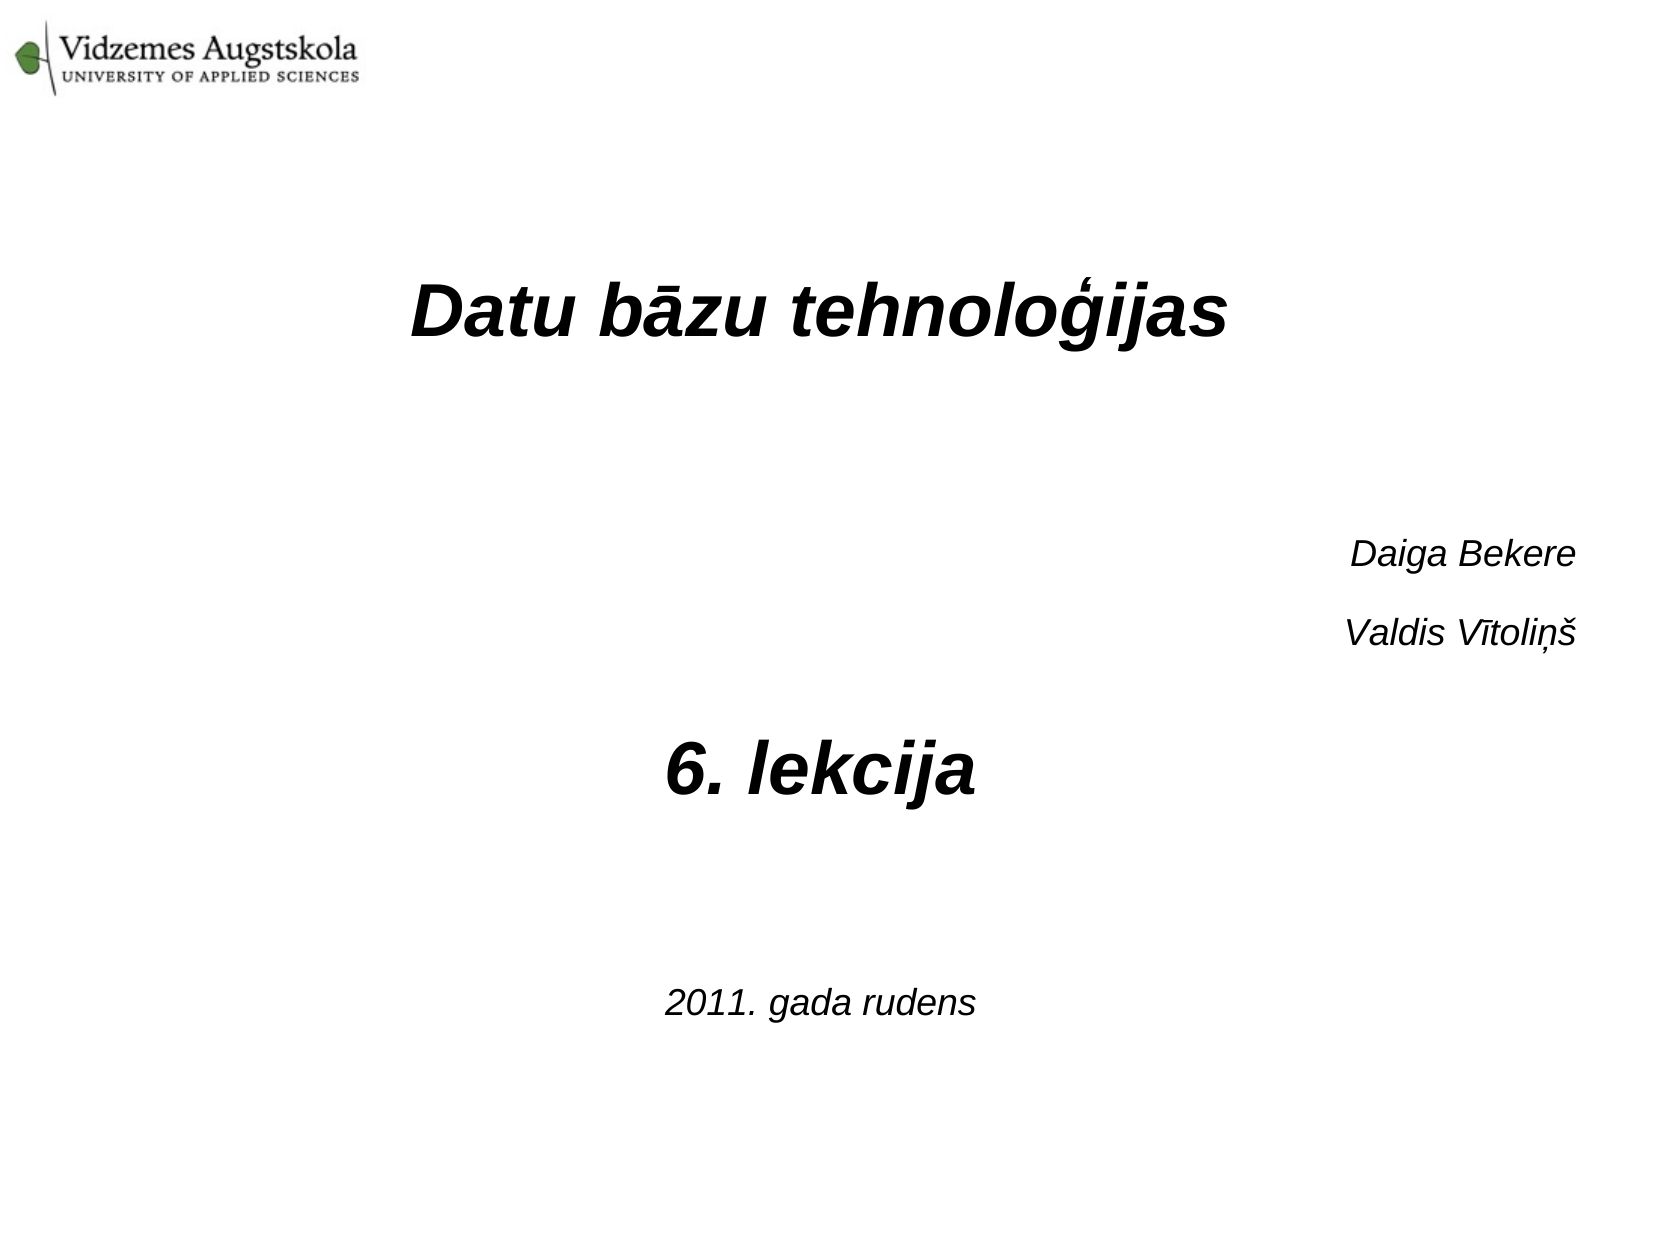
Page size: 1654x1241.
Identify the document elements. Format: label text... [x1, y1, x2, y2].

title Datu bāzu tehnoloģijas [76, 235, 1565, 385]
picture [5, 2, 368, 113]
text_box 2011. gada rudens [141, 974, 1501, 1032]
text_box 6. lekcija [649, 720, 993, 819]
subtitle Daiga Bekere Valdis Vītoliņš [88, 534, 1577, 694]
